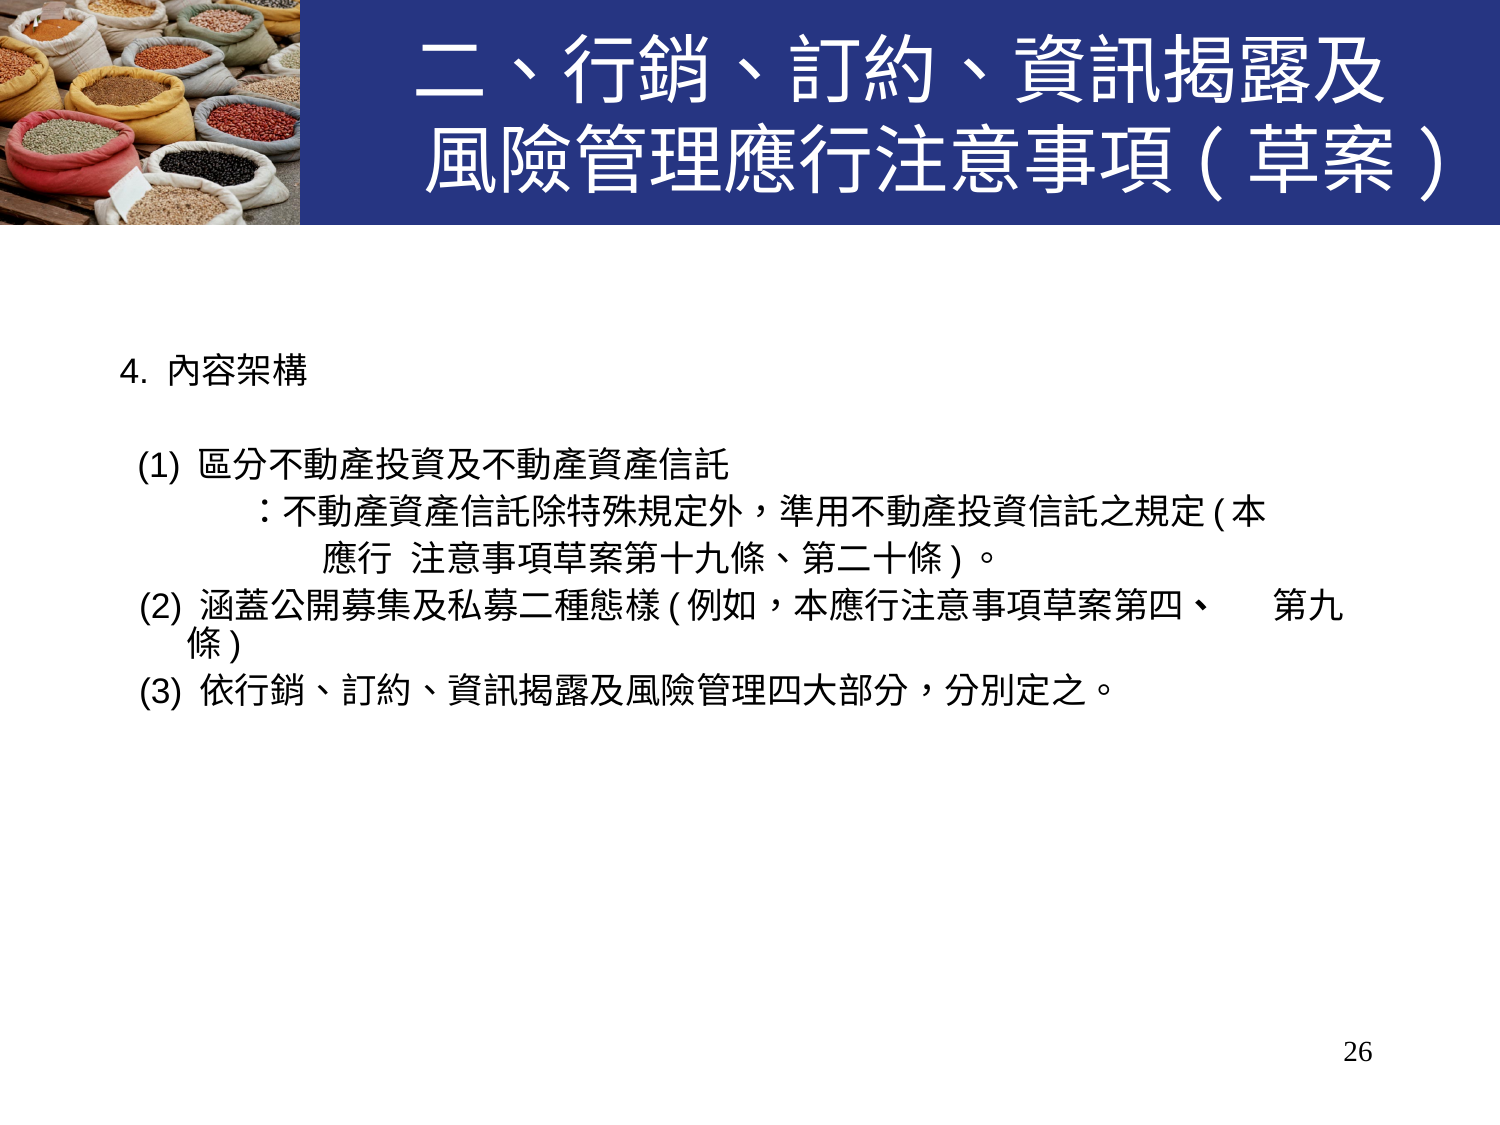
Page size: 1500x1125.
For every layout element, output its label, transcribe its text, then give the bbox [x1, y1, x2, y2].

title 二、行銷、訂約、資訊揭露及 風險管理應行注意事項(草案) [300, 0, 1500, 225]
picture [0, 0, 300, 225]
list 4. 內容架構 (1) 區分不動產投資及不動產資產信託 ：不動產資產信託除特殊規定外，準用不動產投資信託之規定(本 應行 注意事項草案第十九條、第二十條)。 (2) 涵蓋公開募集及私募二種態樣(例如，本應行注意事項草案第四、 第九條) (3) 依行銷、訂約、資訊揭露及風險管理四大部分，分別定之。 [104, 293, 1403, 956]
